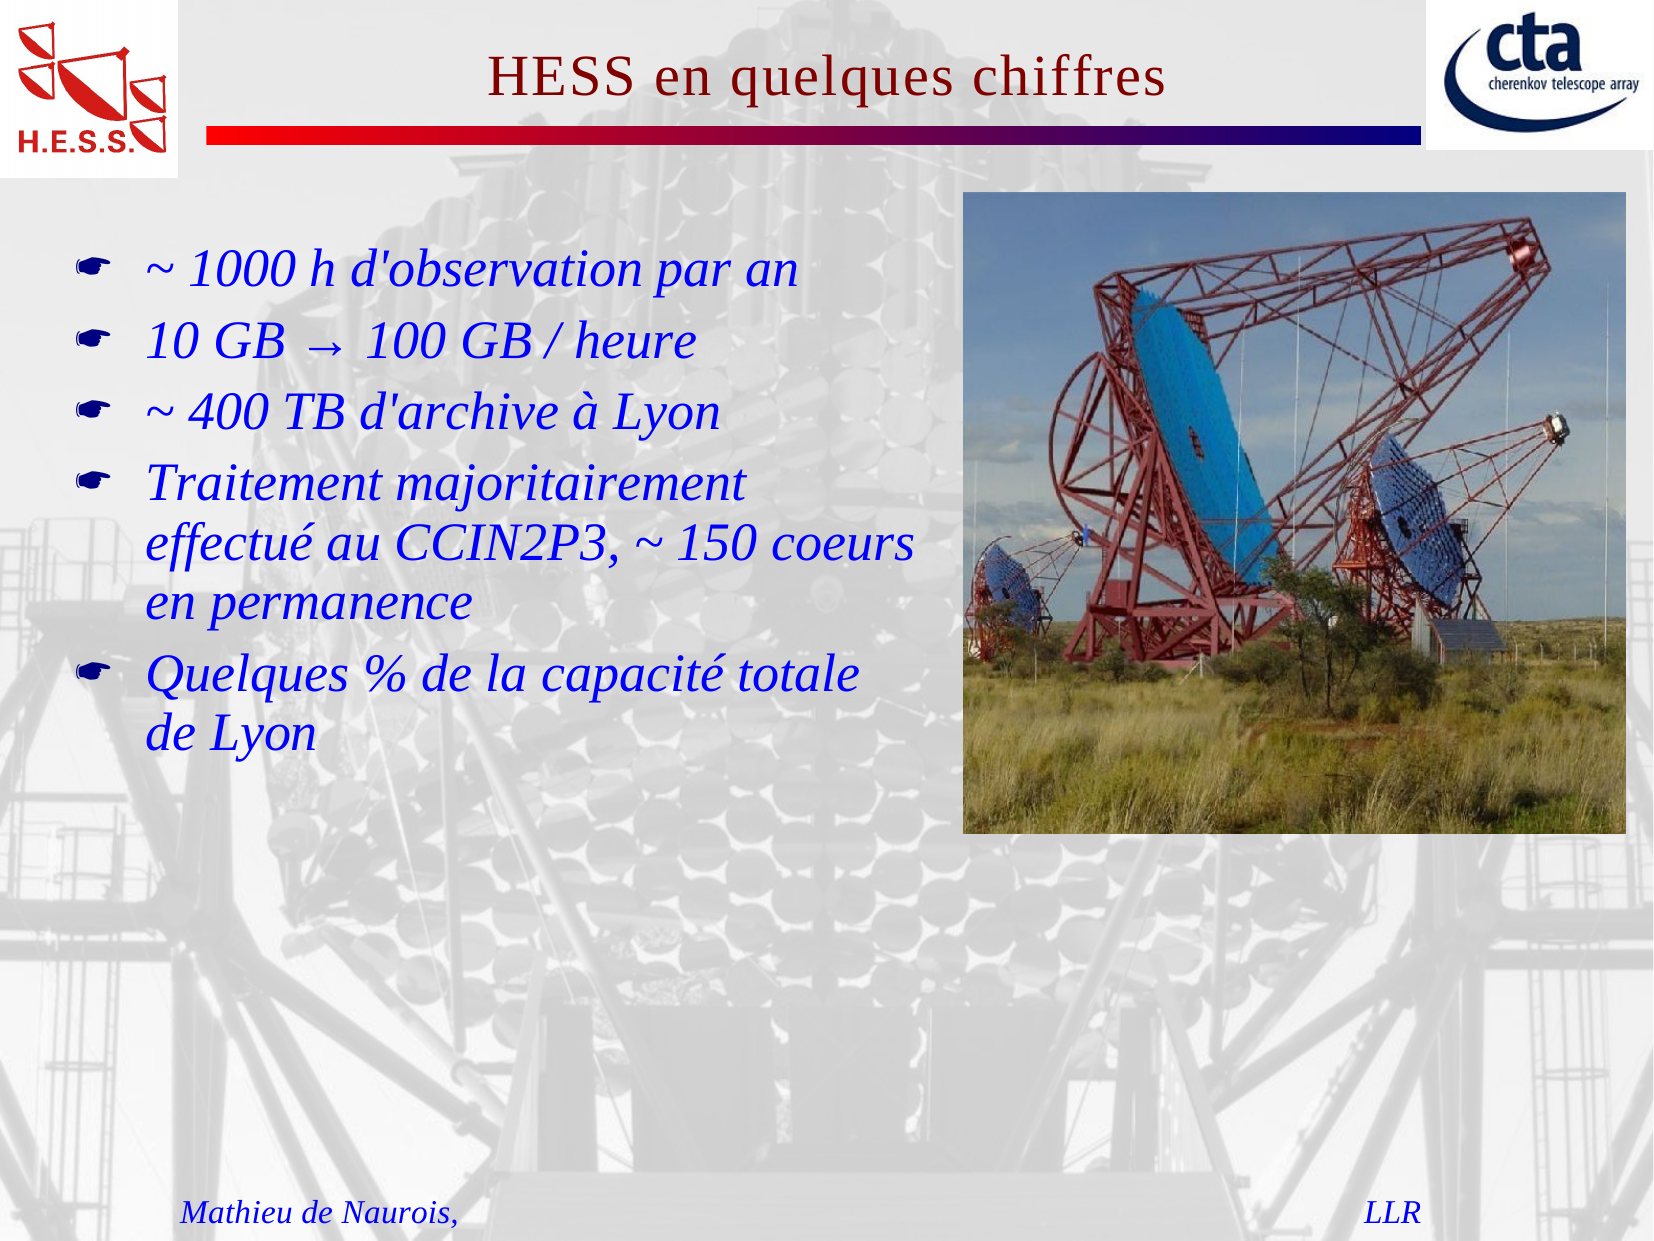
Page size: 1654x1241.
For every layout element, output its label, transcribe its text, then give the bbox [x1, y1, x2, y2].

picture [0, 0, 178, 178]
list ~ 1000 h d'observation par an 10 GB → 100 GB / heure ~ 400 TB d'archive à Lyon Traitement majoritairement effectué au CCIN2P3, ~ 150 coeurs en permanence Quelques % de la capacité totale de Lyon [62, 238, 917, 1127]
title HESS en quelques chiffres [121, 29, 1534, 122]
picture [1426, 0, 1654, 150]
picture [963, 192, 1626, 834]
